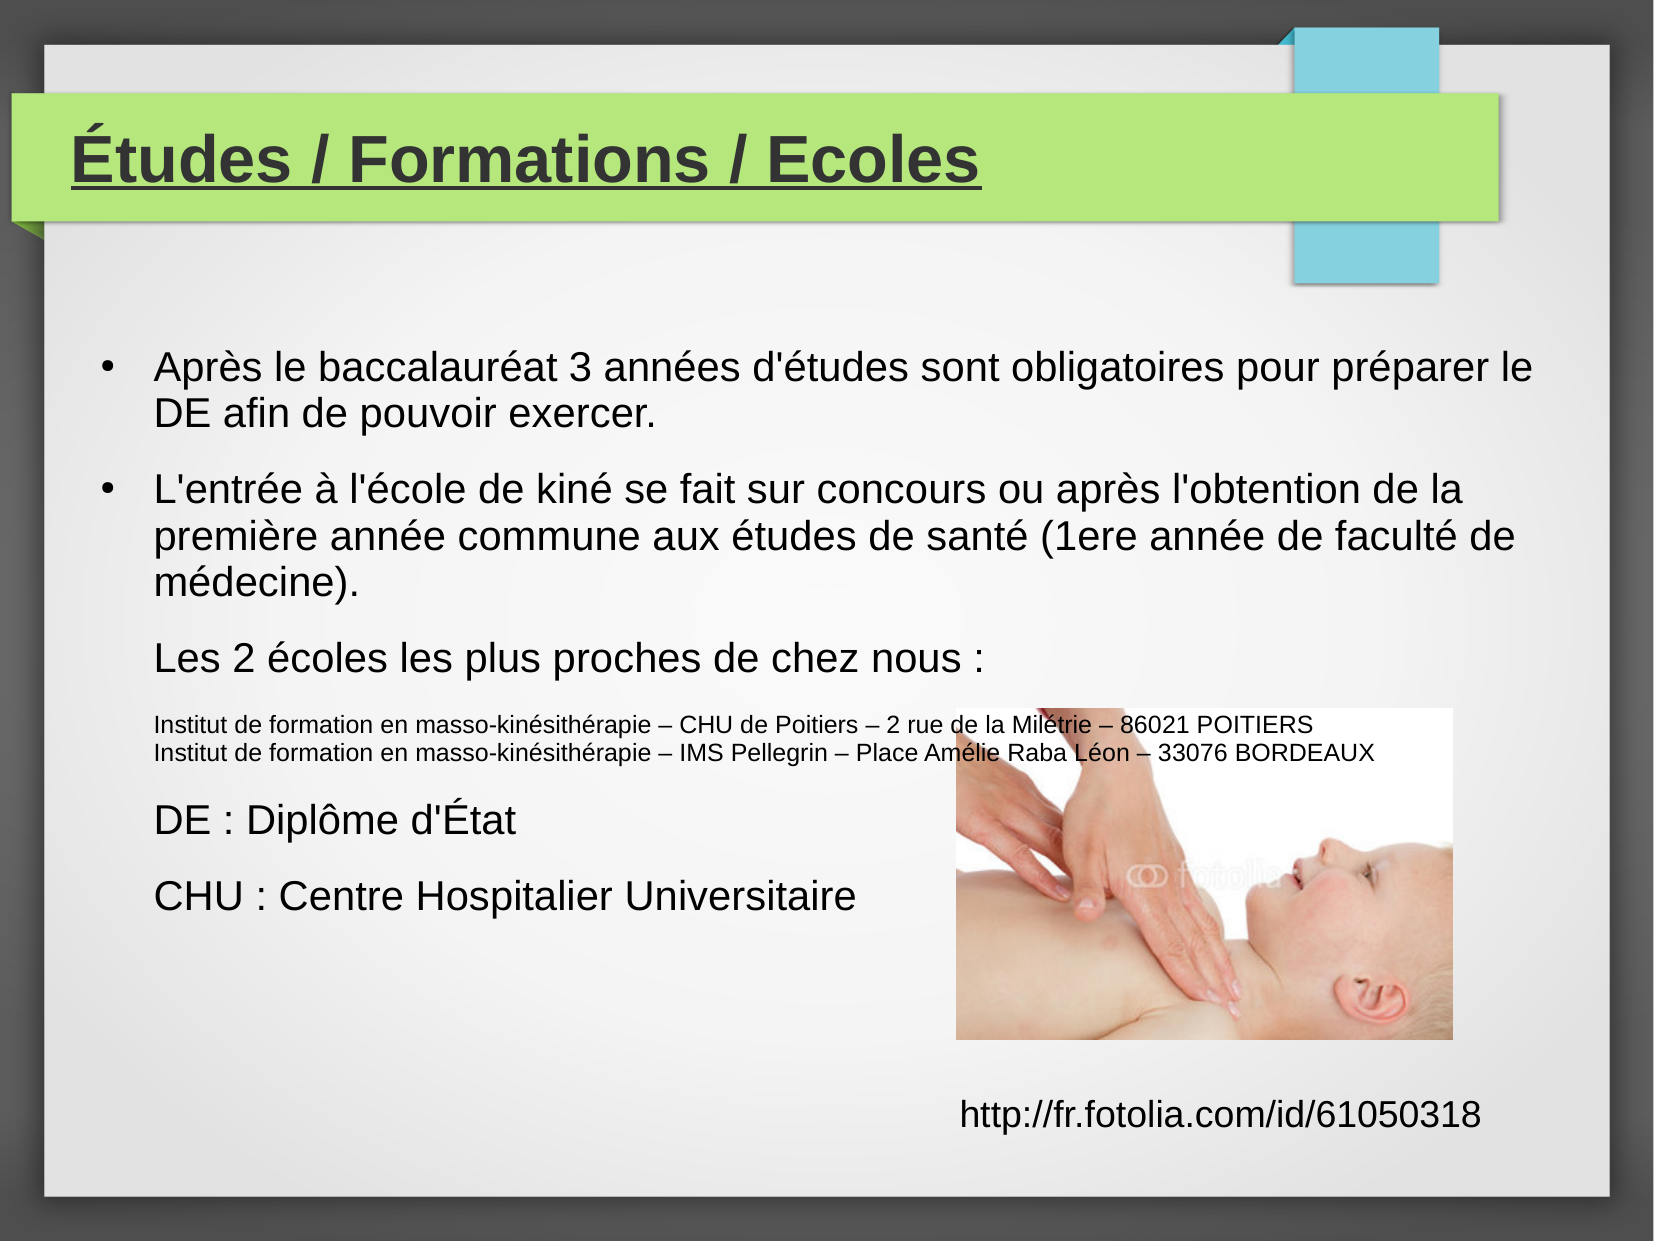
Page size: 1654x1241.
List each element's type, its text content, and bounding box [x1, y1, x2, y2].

title Études / Formations / Ecoles [70, 106, 1229, 213]
text_box http://fr.fotolia.com/id/61050318 [944, 1086, 1498, 1144]
picture [0, 0, 1654, 1241]
list Après le baccalauréat 3 années d'études sont obligatoires pour préparer le DE afin de pouvoir exercer. L'entrée à l'école de kiné se fait sur concours ou après l'obtention de la première année commune aux études de santé (1ere année de faculté de médecine). Les 2 écoles les plus proches de chez nous : Institut de formation en masso-kinésithérapie – CHU de Poitiers – 2 rue de la Milétrie – 86021 POITIERS Institut de formation en masso-kinésithérapie – IMS Pellegrin – Place Amélie Raba Léon – 33076 BORDEAUX DE : Diplôme d'État CHU : Centre Hospitalier Universitaire [82, 343, 1538, 1063]
